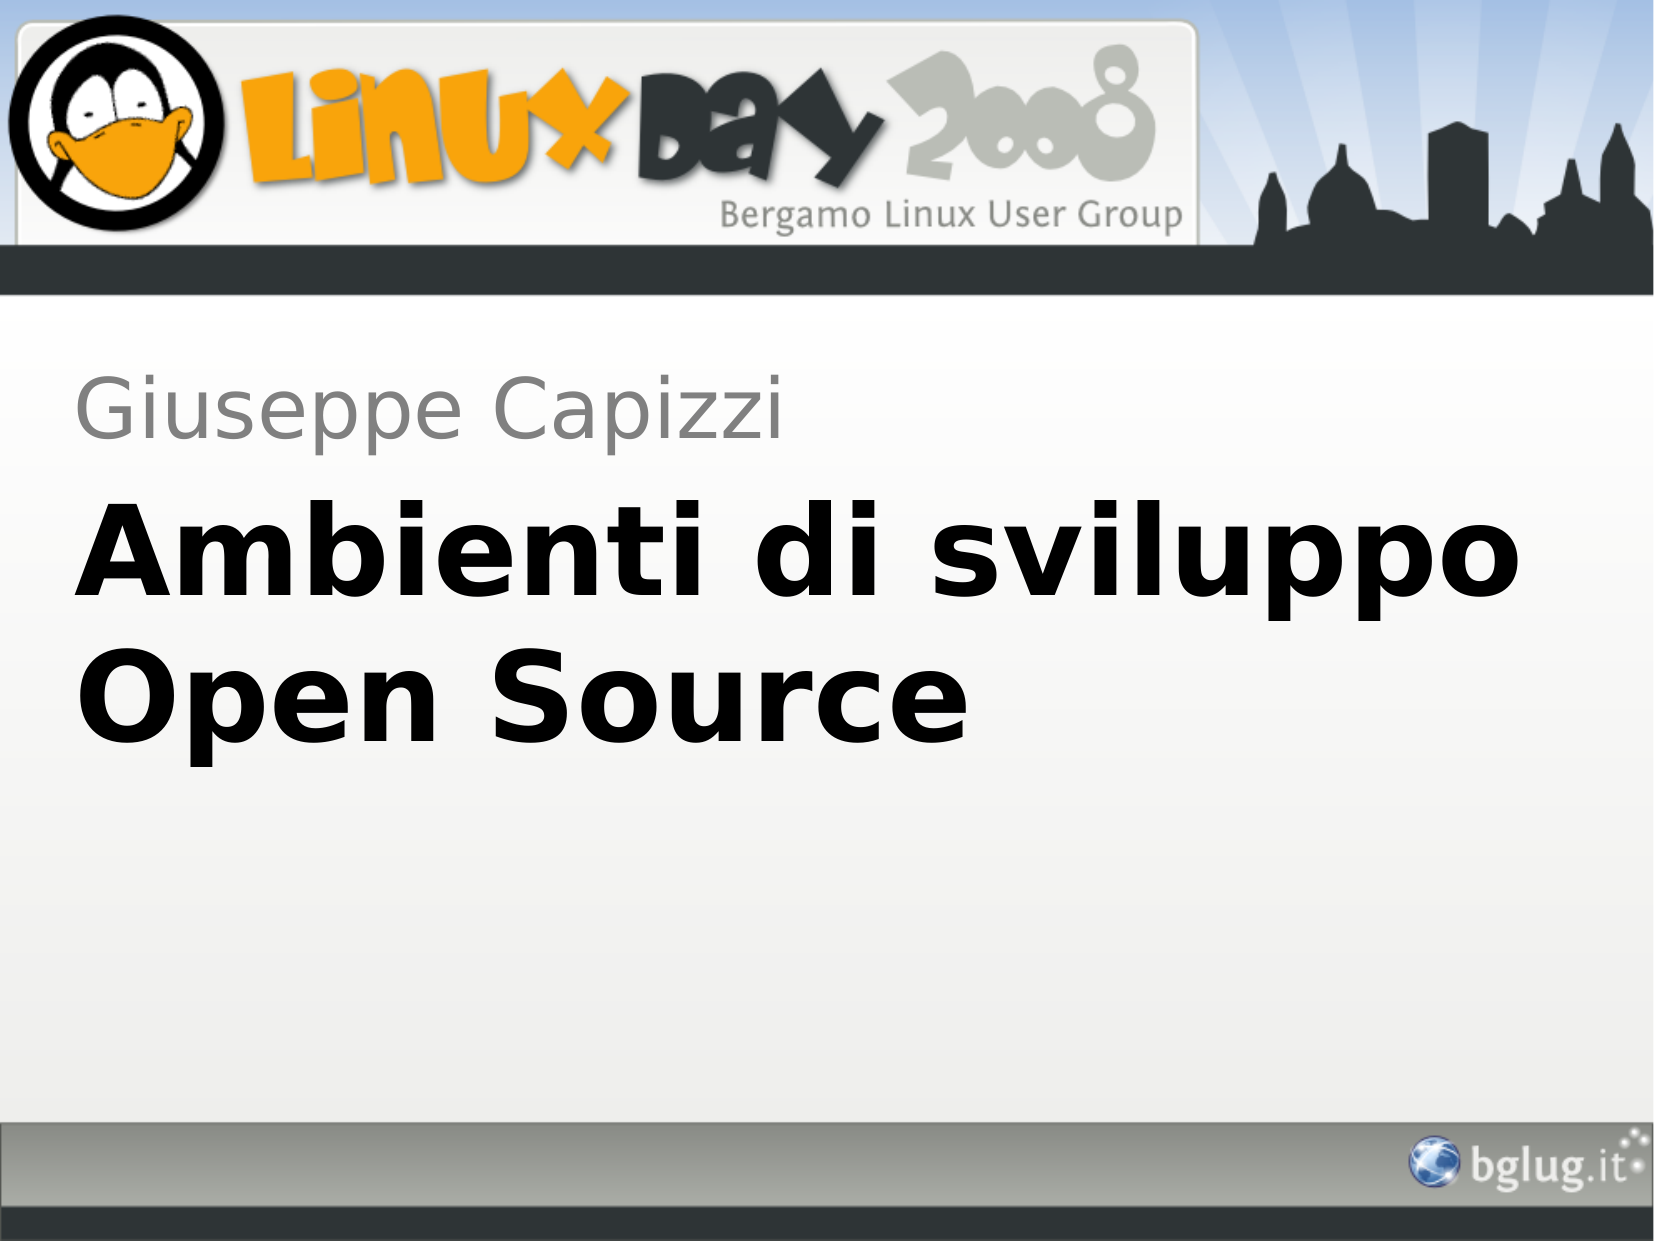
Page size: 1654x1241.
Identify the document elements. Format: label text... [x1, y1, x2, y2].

picture [0, 0, 1654, 1241]
text_box Giuseppe Capizzi [59, 354, 742, 463]
text_box Ambienti di sviluppo Open Source [59, 472, 1319, 767]
